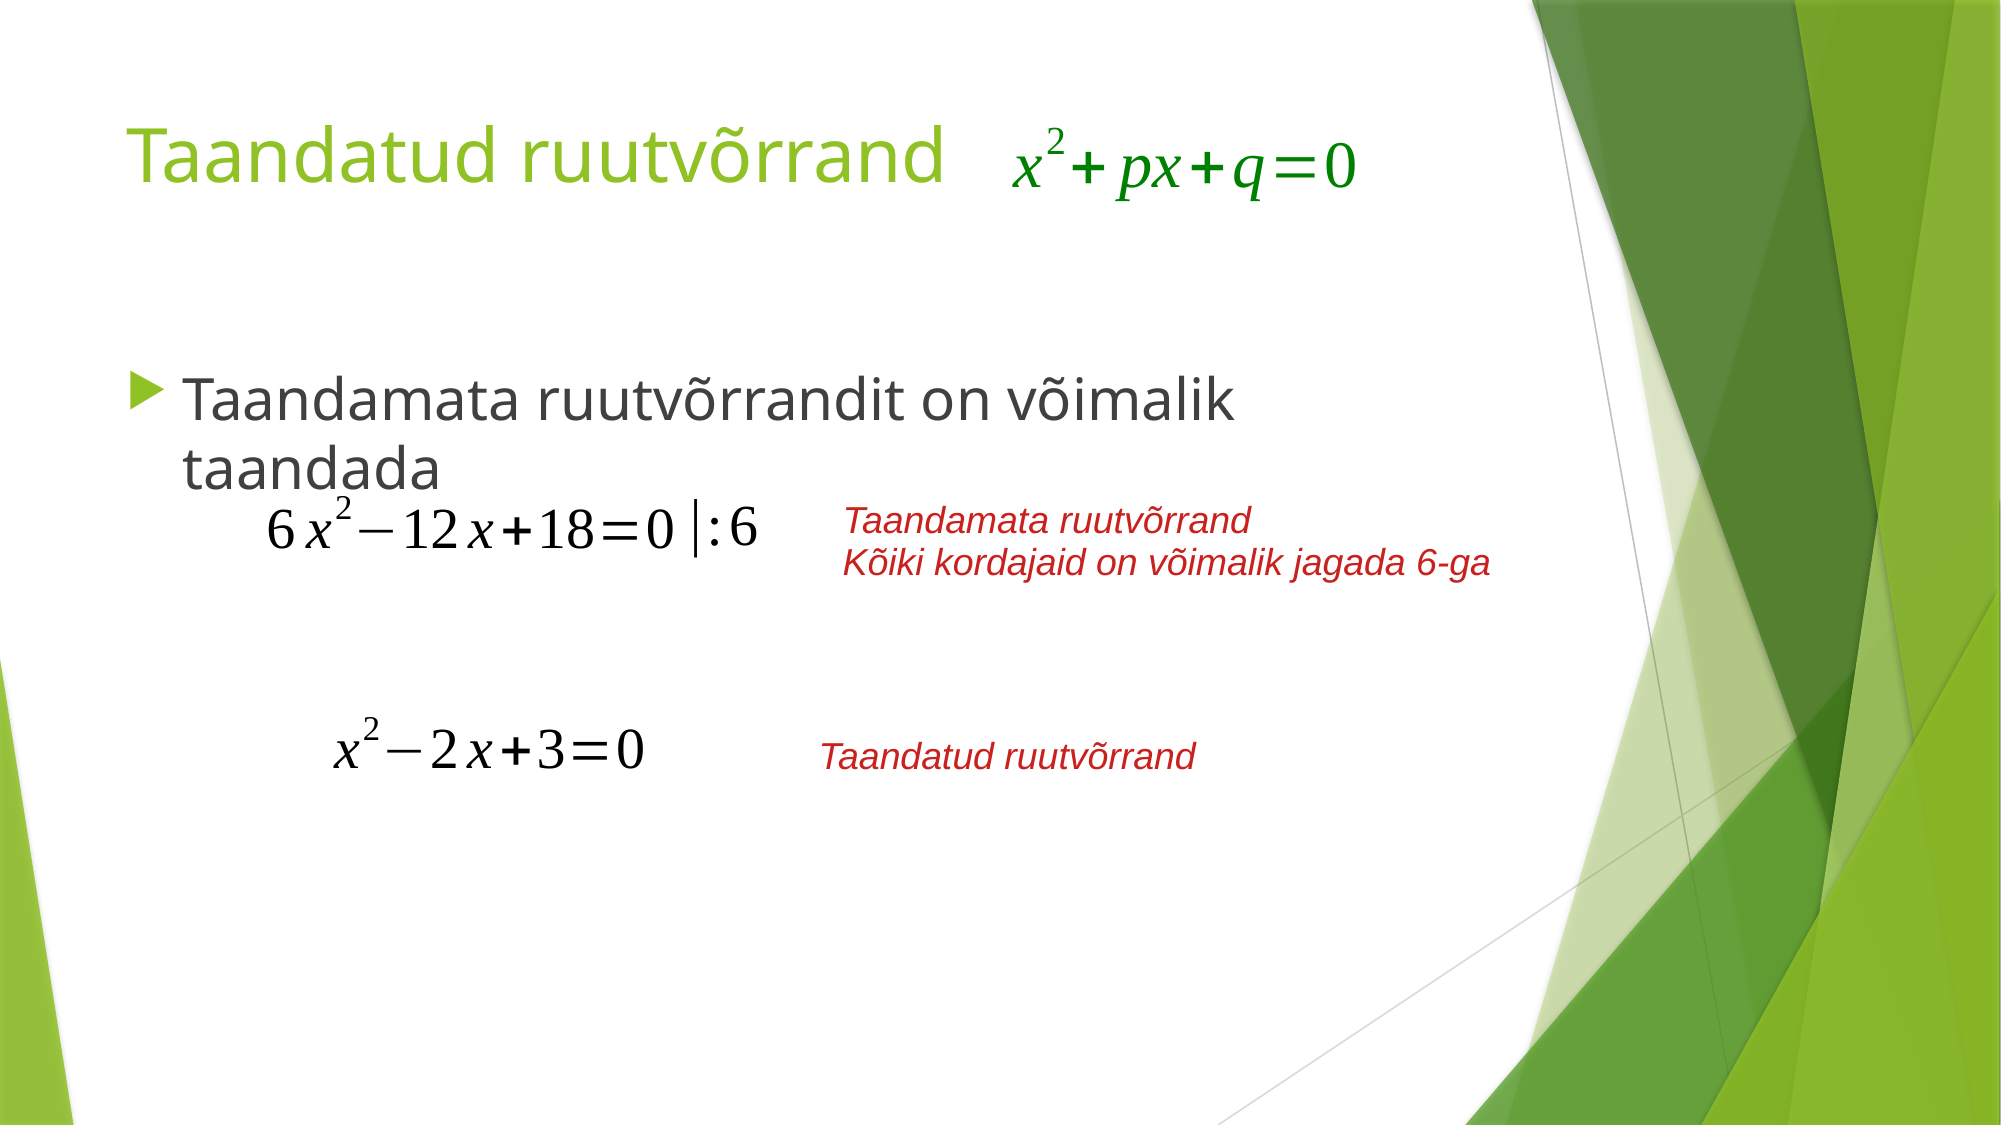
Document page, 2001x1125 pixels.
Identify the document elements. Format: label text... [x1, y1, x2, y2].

chart [324, 708, 652, 782]
title Taandatud ruutvõrrand [111, 99, 1522, 317]
text_box Taandatud ruutvõrrand [803, 727, 1211, 827]
chart [1003, 118, 1365, 202]
list Taandamata ruutvõrrandit on võimalik taandada [111, 354, 1522, 992]
text_box Taandamata ruutvõrrand Kõiki kordajaid on võimalik jagada 6-ga [828, 491, 1506, 591]
chart [260, 488, 766, 562]
